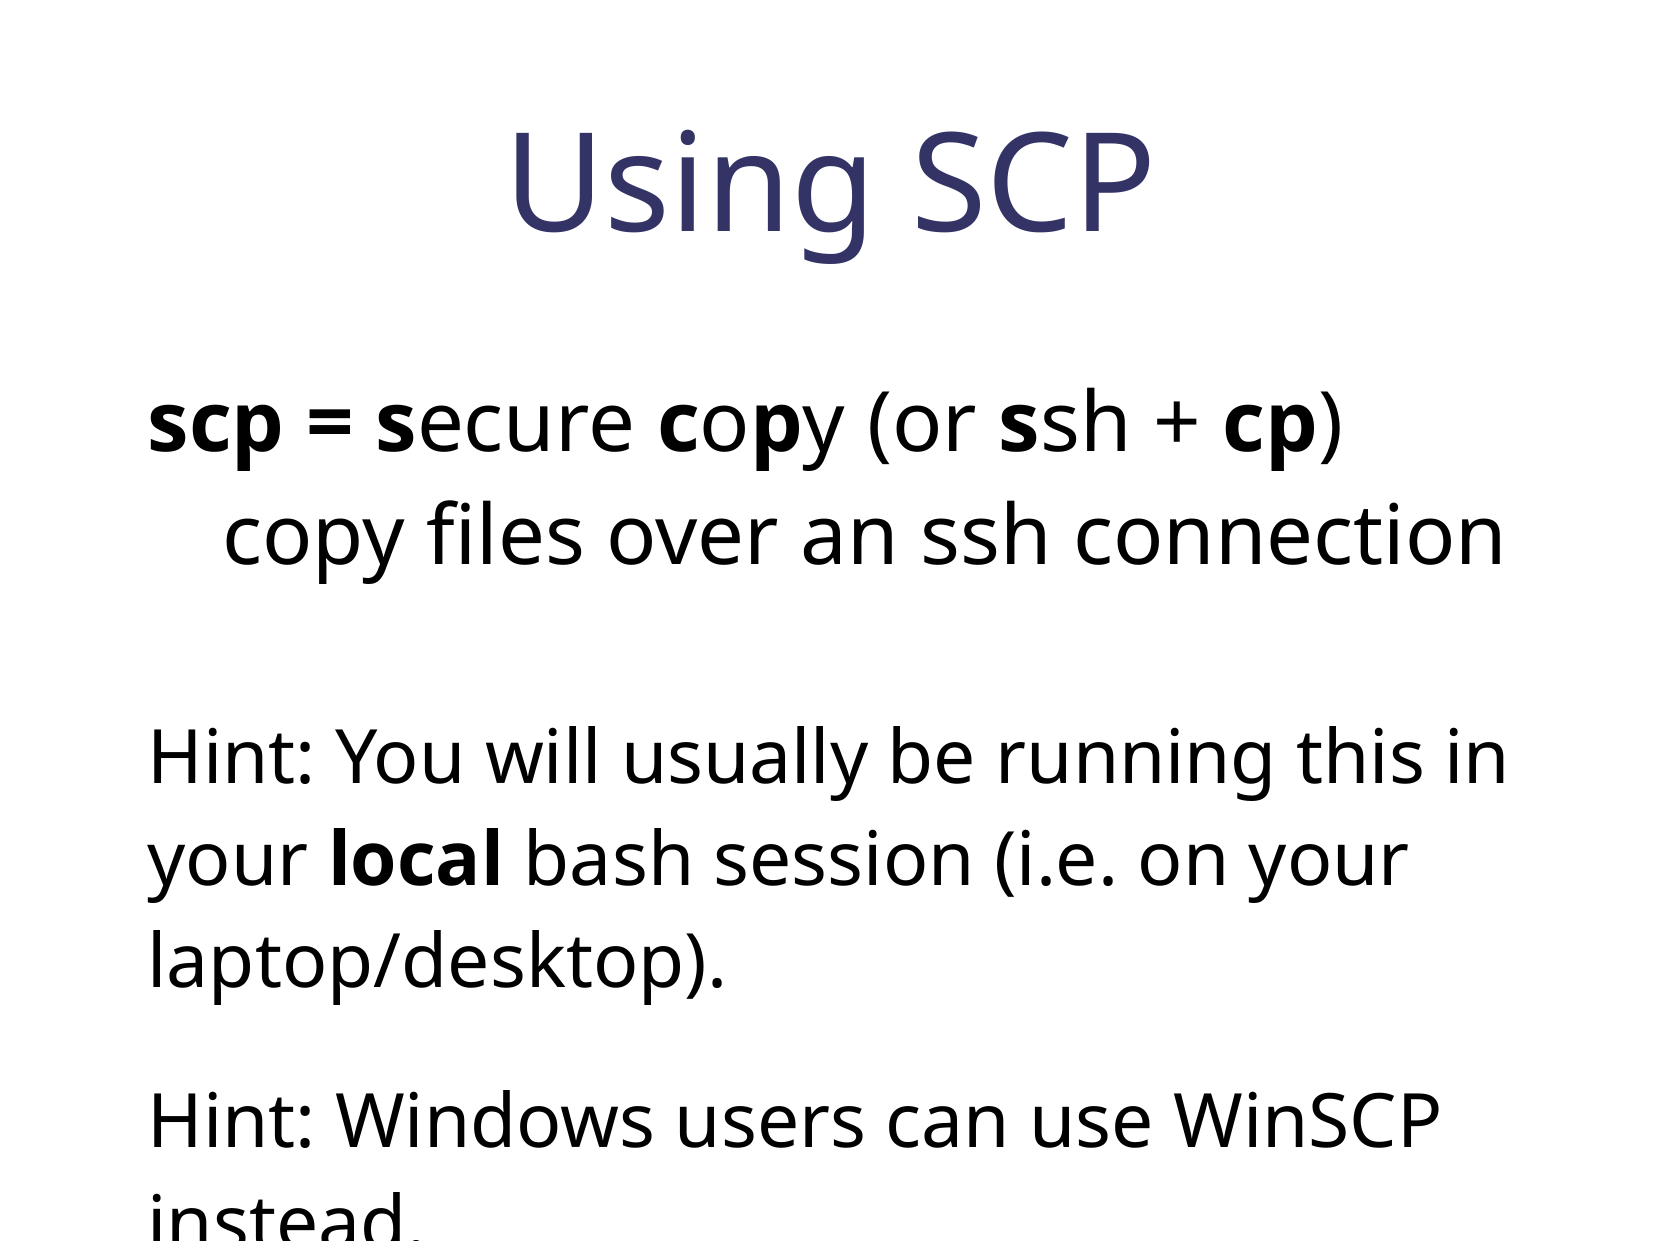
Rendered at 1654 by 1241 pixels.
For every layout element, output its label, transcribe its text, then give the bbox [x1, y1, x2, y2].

title Using SCP [86, 75, 1576, 283]
subtitle scp = secure copy (or ssh + cp) copy files over an ssh connection Hint: You will usually be running this in your local bash session (i.e. on your laptop/desktop). Hint: Windows users can use WinSCP instead. [147, 362, 1654, 1174]
